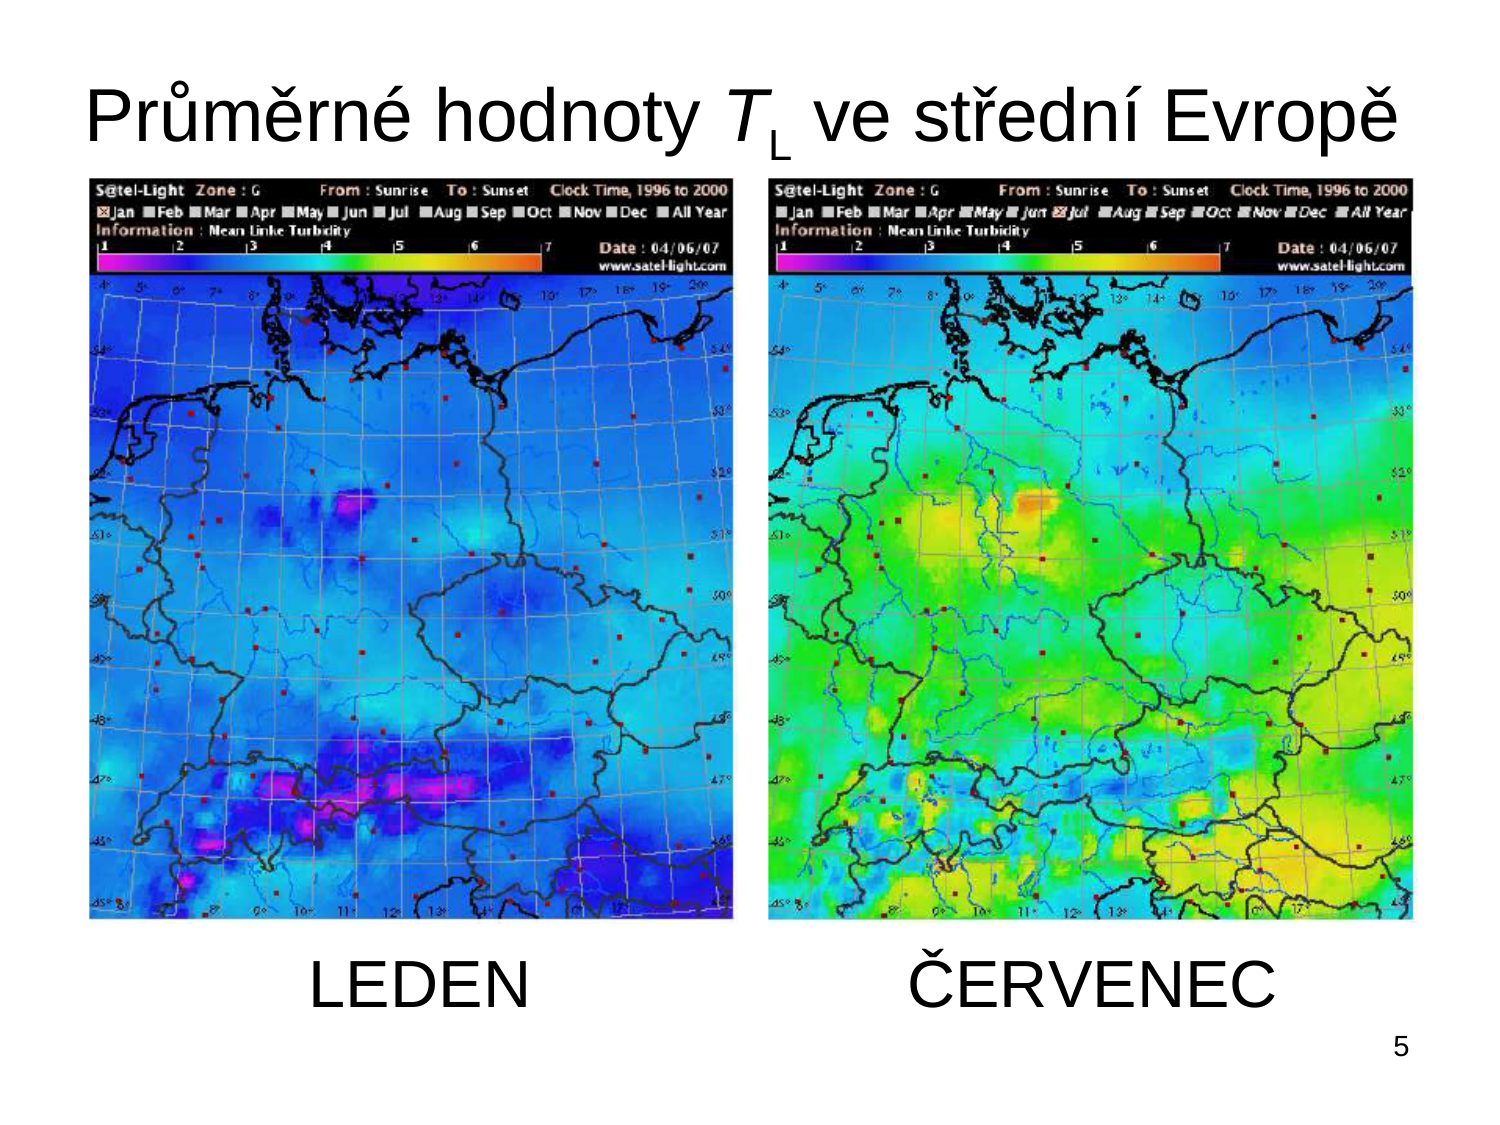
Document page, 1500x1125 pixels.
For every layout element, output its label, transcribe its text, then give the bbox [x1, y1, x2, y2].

title Průměrné hodnoty TL ve střední Evropě [67, 59, 1418, 178]
picture [88, 178, 738, 924]
text_box ČERVENEC [885, 944, 1300, 1034]
picture [767, 178, 1418, 923]
subtitle LEDEN [177, 915, 664, 1065]
